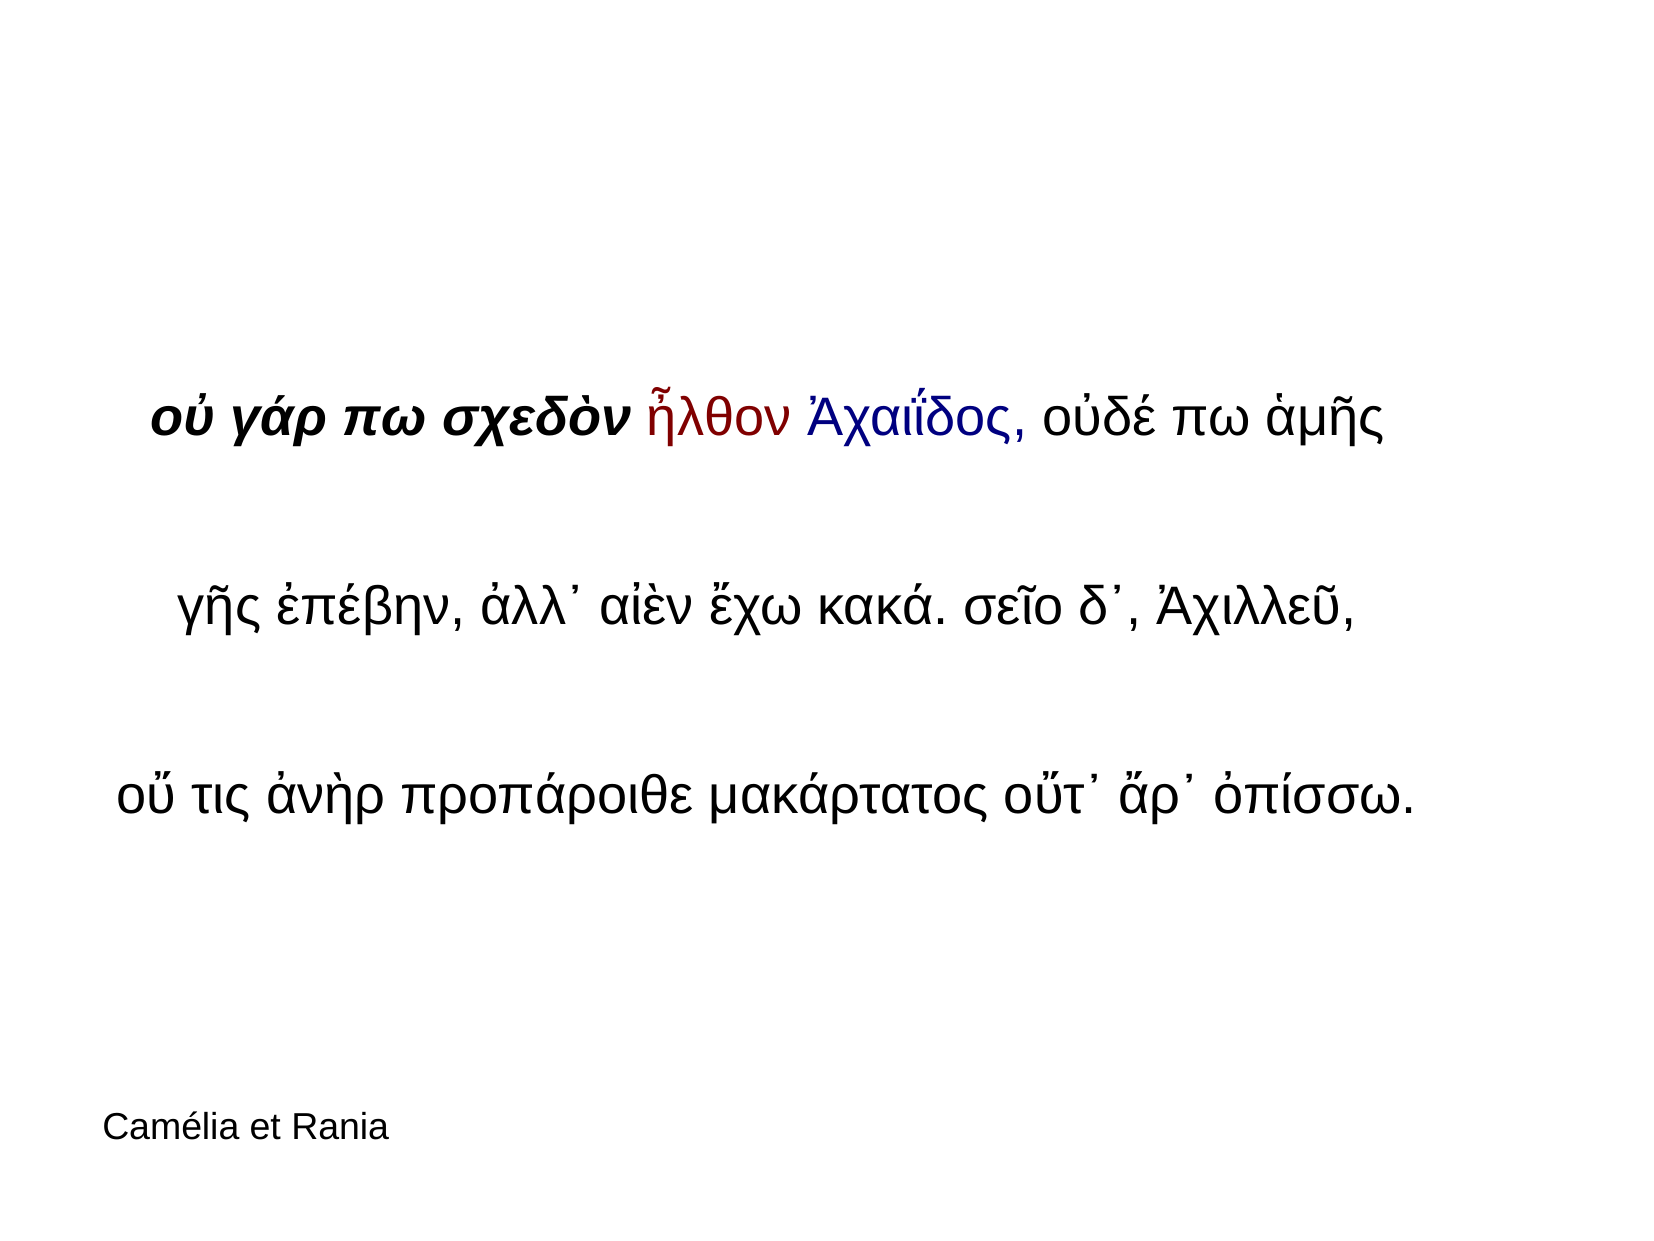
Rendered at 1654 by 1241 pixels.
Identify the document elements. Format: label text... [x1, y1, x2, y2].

text_box Camélia et Rania [87, 1098, 449, 1170]
subtitle οὐ γάρ πω σχεδὸν ἦλθον Ἀχαιΐδος, οὐδέ πω ἁμῆς γῆς ἐπέβην, ἀλλ᾽ αἰὲν ἔχω κακά. σεῖο δ᾽, Ἀχιλλεῦ, οὔ τις ἀνὴρ προπάροιθε μακάρτατος οὔτ᾽ ἄρ᾽ ὀπίσσω. [23, 290, 1512, 1010]
